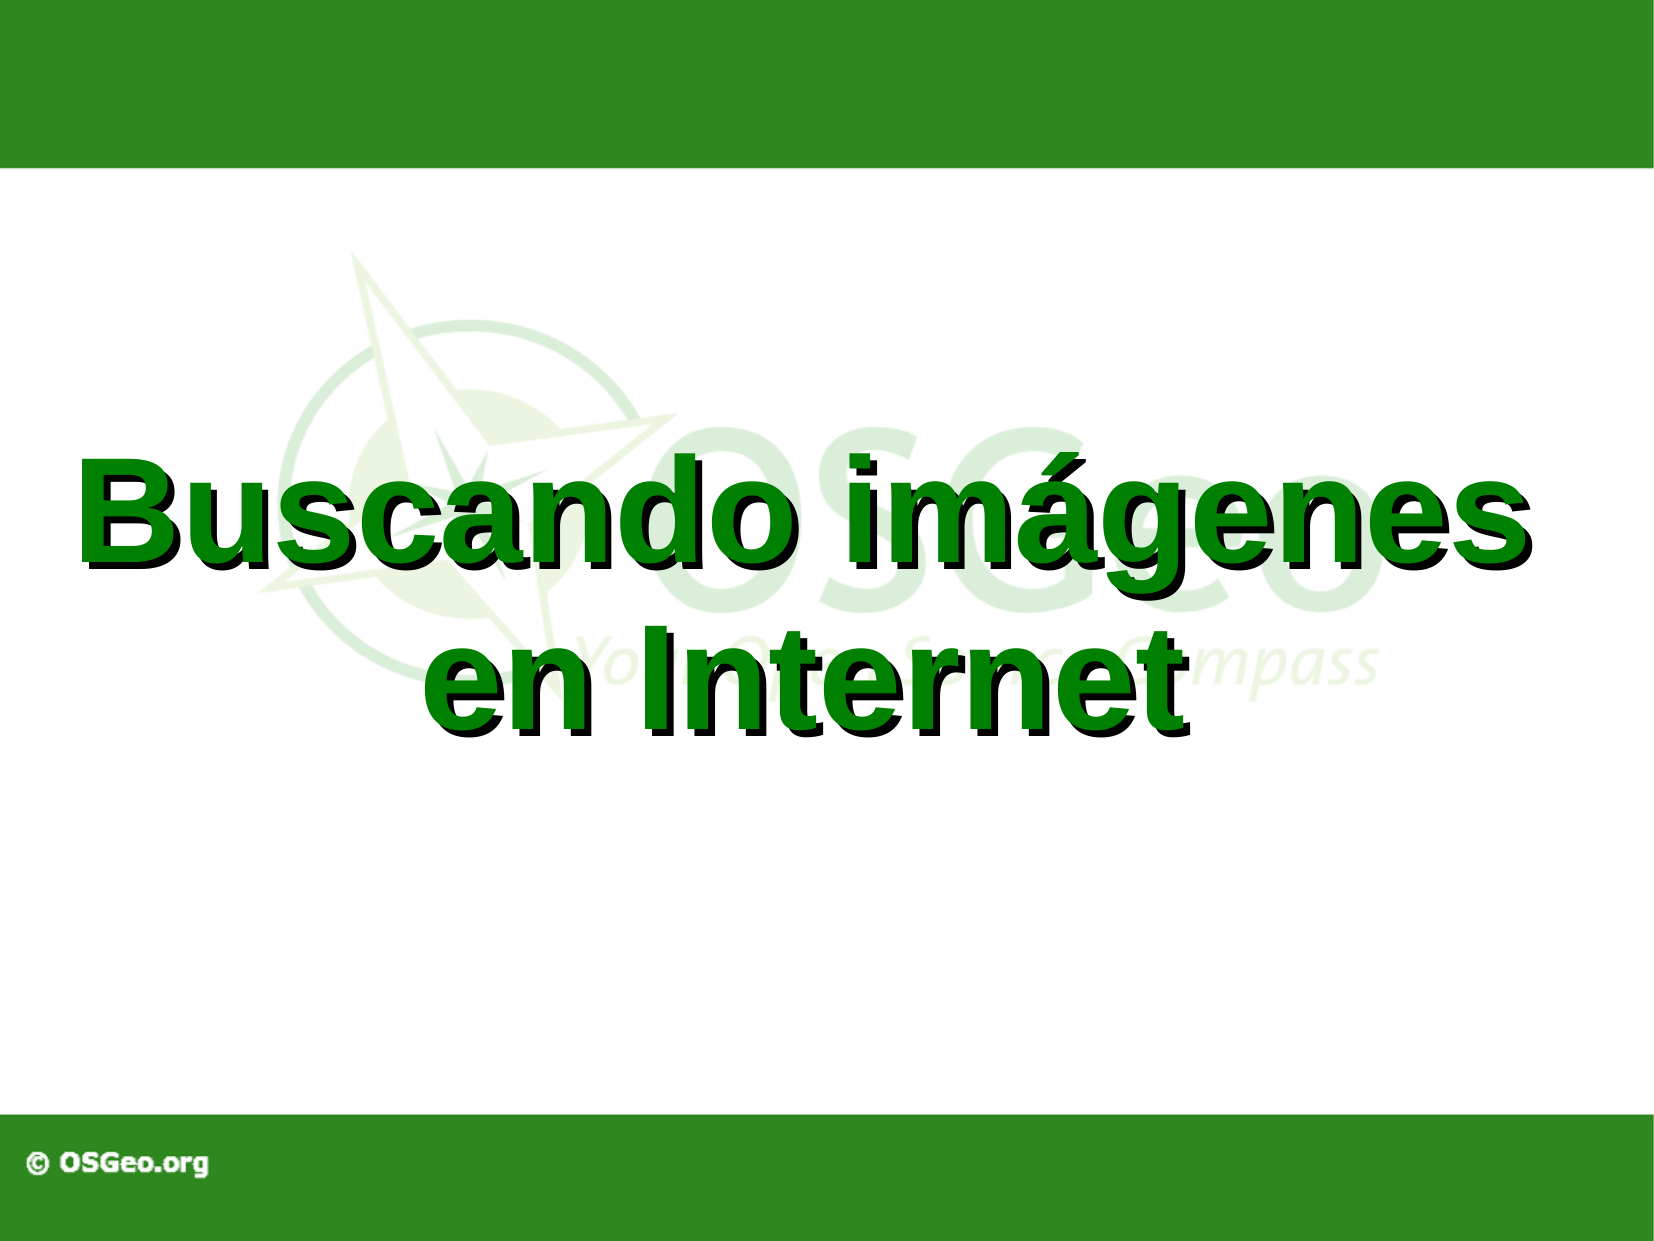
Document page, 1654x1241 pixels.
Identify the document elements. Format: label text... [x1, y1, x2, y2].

text_box Buscando imágenes en Internet [58, 419, 1548, 770]
picture [0, 0, 1654, 1241]
